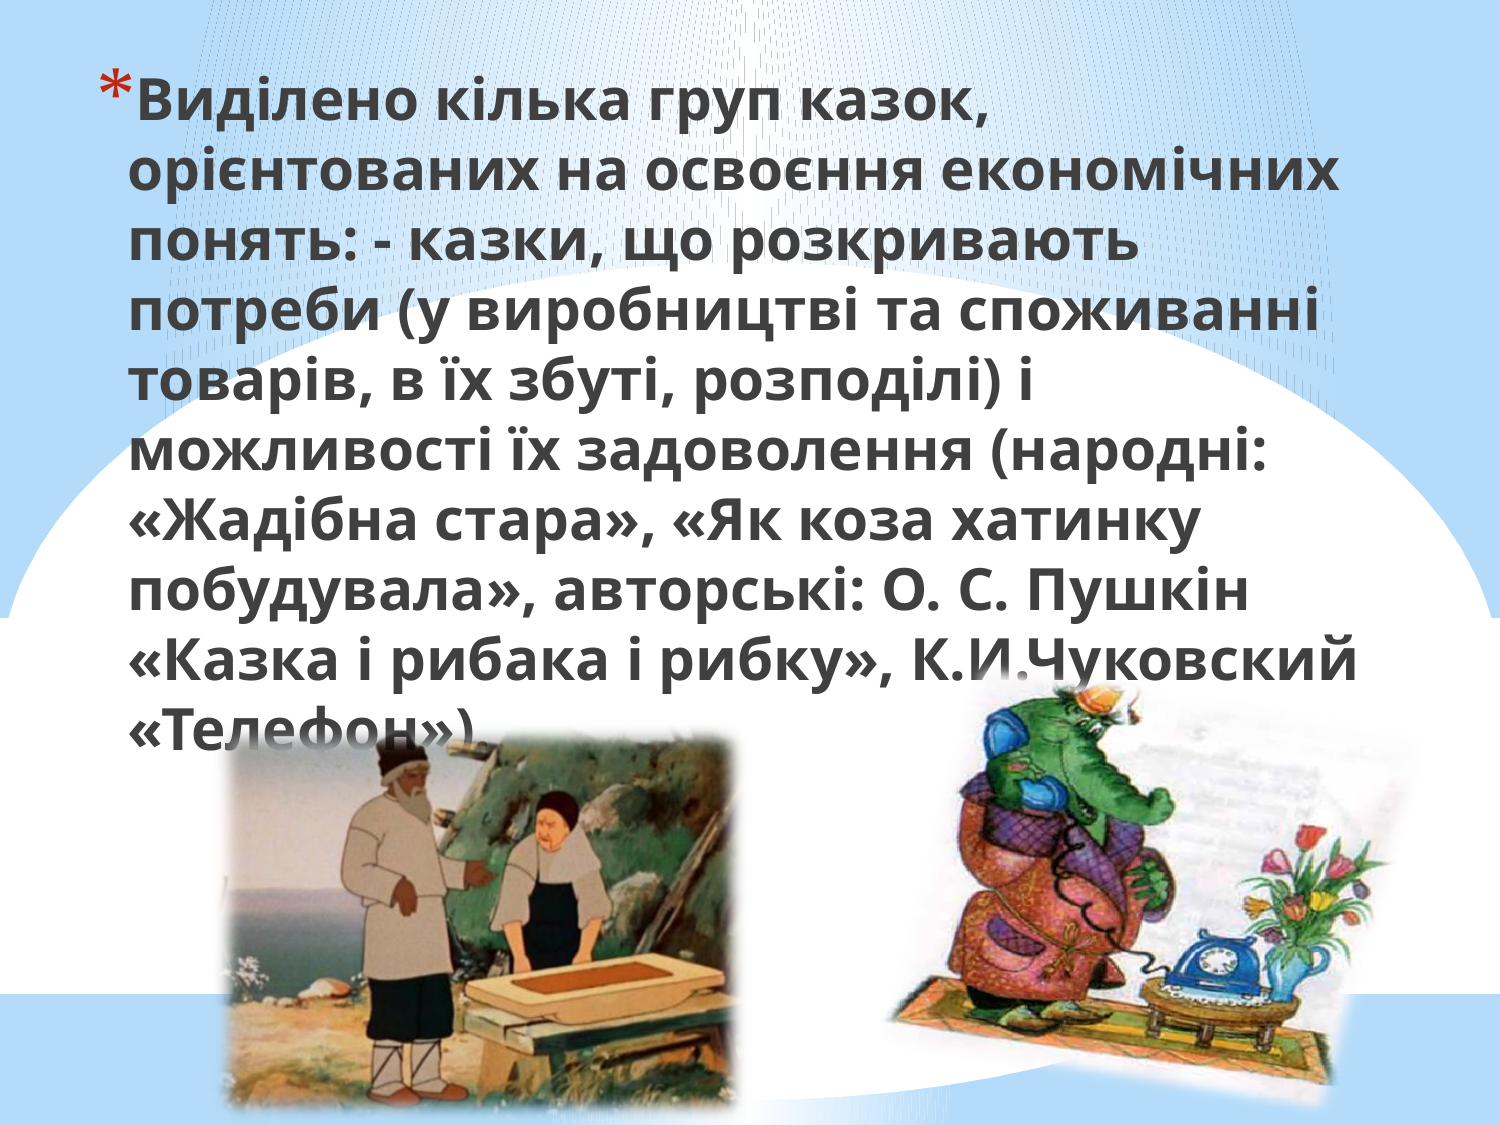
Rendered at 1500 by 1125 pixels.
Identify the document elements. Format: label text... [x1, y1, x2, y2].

picture [210, 720, 750, 1125]
list Виділено кілька груп казок, орієнтованих на освоєння економічних понять: - казки, що розкривають потреби (у виробництві та споживанні товарів, в їх збуті, розподілі) і можливості їх задоволення (народні: «Жадібна стара», «Як коза хатинку побудувала», авторські: О. С. Пушкін «Казка і рибака і рибку», К.И.Чуковский «Телефон»). [75, 54, 1425, 716]
picture [867, 652, 1438, 1125]
